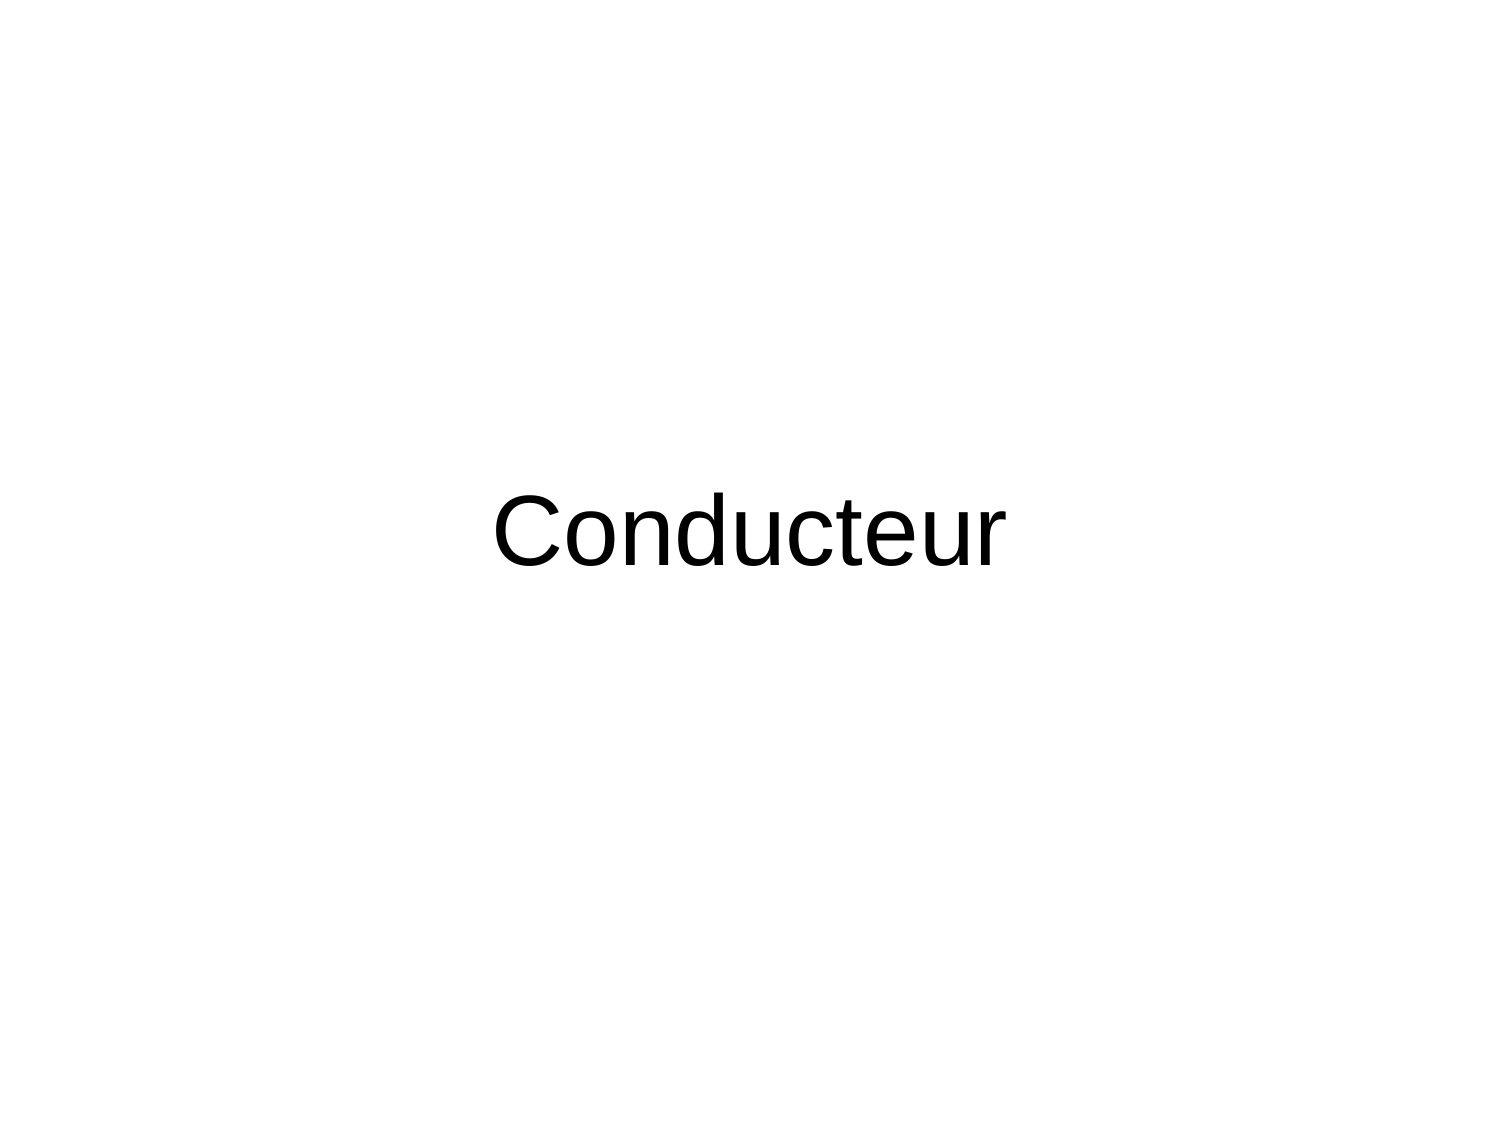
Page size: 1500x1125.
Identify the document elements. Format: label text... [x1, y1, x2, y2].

title Conducteur [112, 437, 1388, 625]
